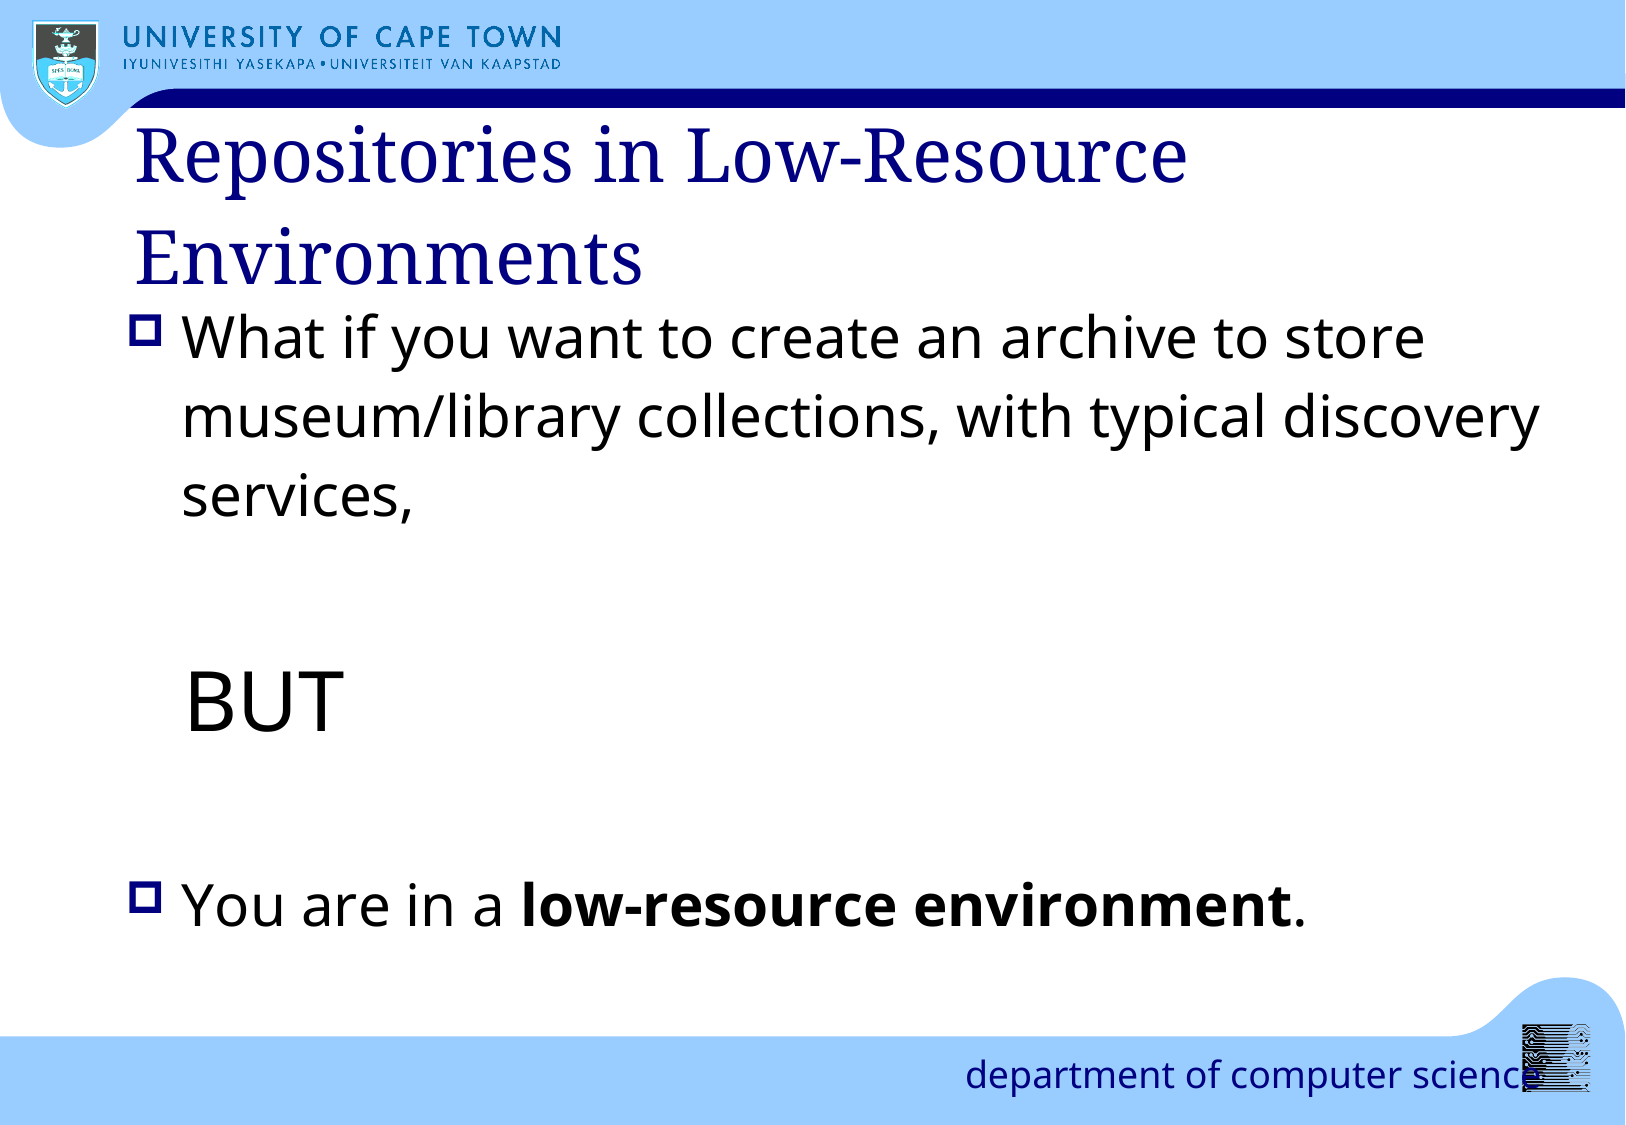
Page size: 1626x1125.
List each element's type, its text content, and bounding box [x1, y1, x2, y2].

picture [1522, 1024, 1591, 1092]
picture [120, 23, 563, 71]
picture [1526, 1070, 1536, 1076]
list What if you want to create an archive to store museum/library collections, with typical discovery services, BUT You are in a low-resource environment. [125, 296, 1570, 949]
title Repositories in Low-Resource Environments [134, 140, 1571, 268]
